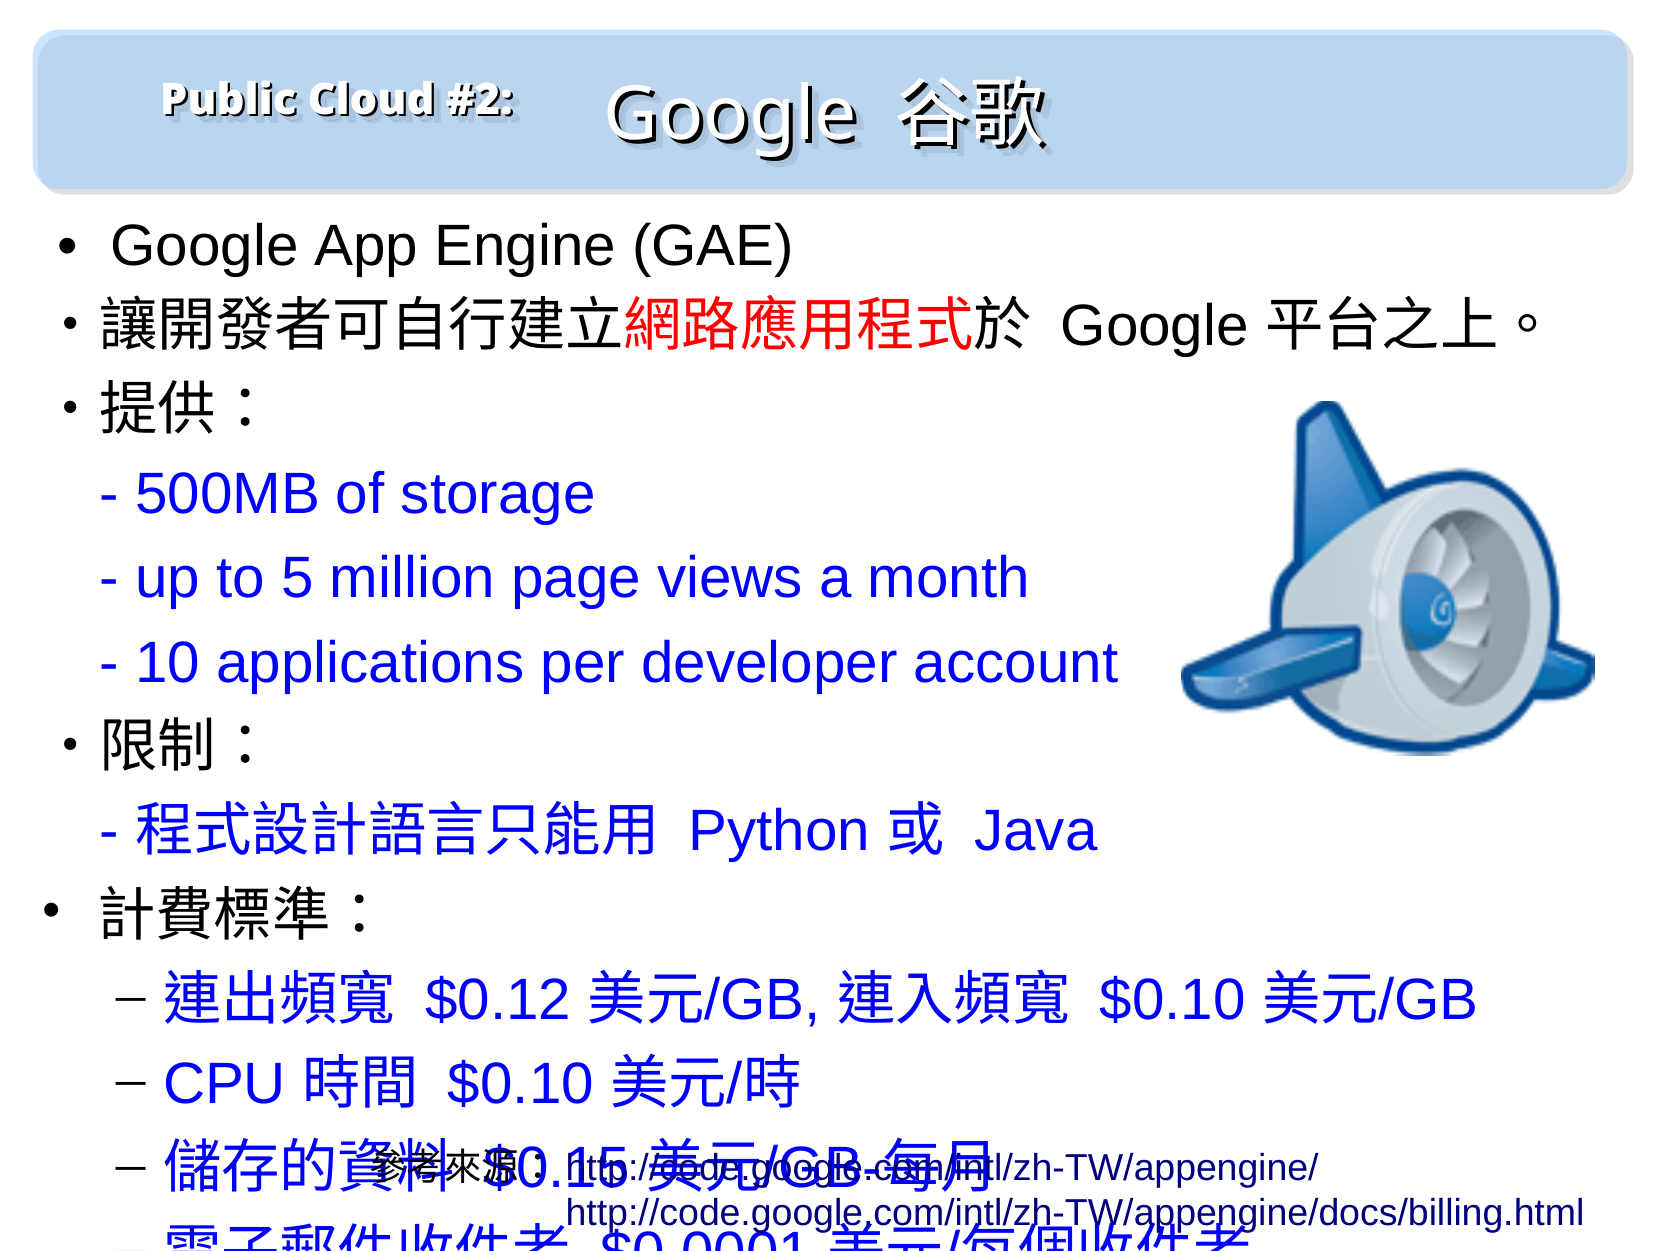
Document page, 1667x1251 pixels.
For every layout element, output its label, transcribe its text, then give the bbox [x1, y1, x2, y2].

text_box 參考來源：http://code.google.com/intl/zh-TW/appengine/ http://code.google.com/intl/zh-TW/appengine/docs/billing.html [354, 1135, 1654, 1241]
list • Google App Engine (GAE) •讓開發者可自行建立網路應用程式於 Google 平台之上。 •提供： - 500MB of storage - up to 5 million page views a month - 10 applications per developer account •限制： - 程式設計語言只能用 Python 或 Java 計費標準： 連出頻寬 $0.12 美元/GB, 連入頻寬 $0.10 美元/GB CPU 時間 $0.10 美元/時 儲存的資料 $0.15 美元/GB-每月 電子郵件收件者 $0.0001 美元/每個收件者 [41, 212, 1607, 1115]
picture [1181, 401, 1595, 756]
text_box Public Cloud #2: Google 谷歌 [32, 29, 1628, 190]
